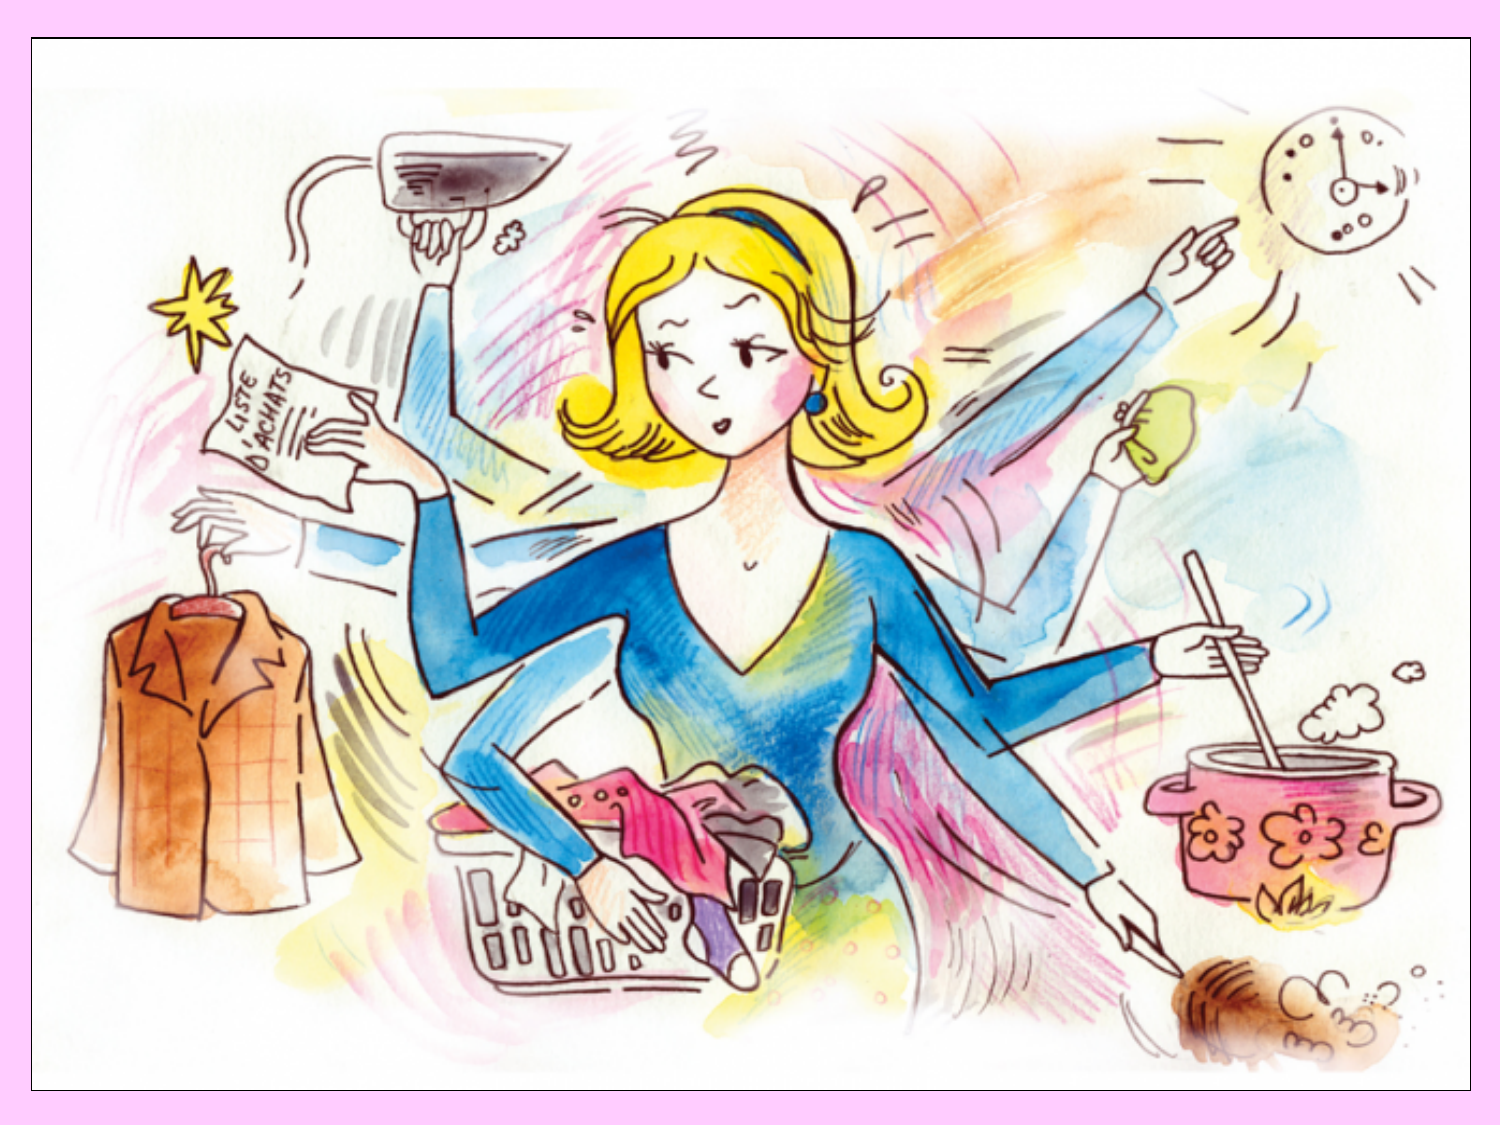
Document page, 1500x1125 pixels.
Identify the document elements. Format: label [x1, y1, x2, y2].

picture [32, 38, 1470, 1090]
